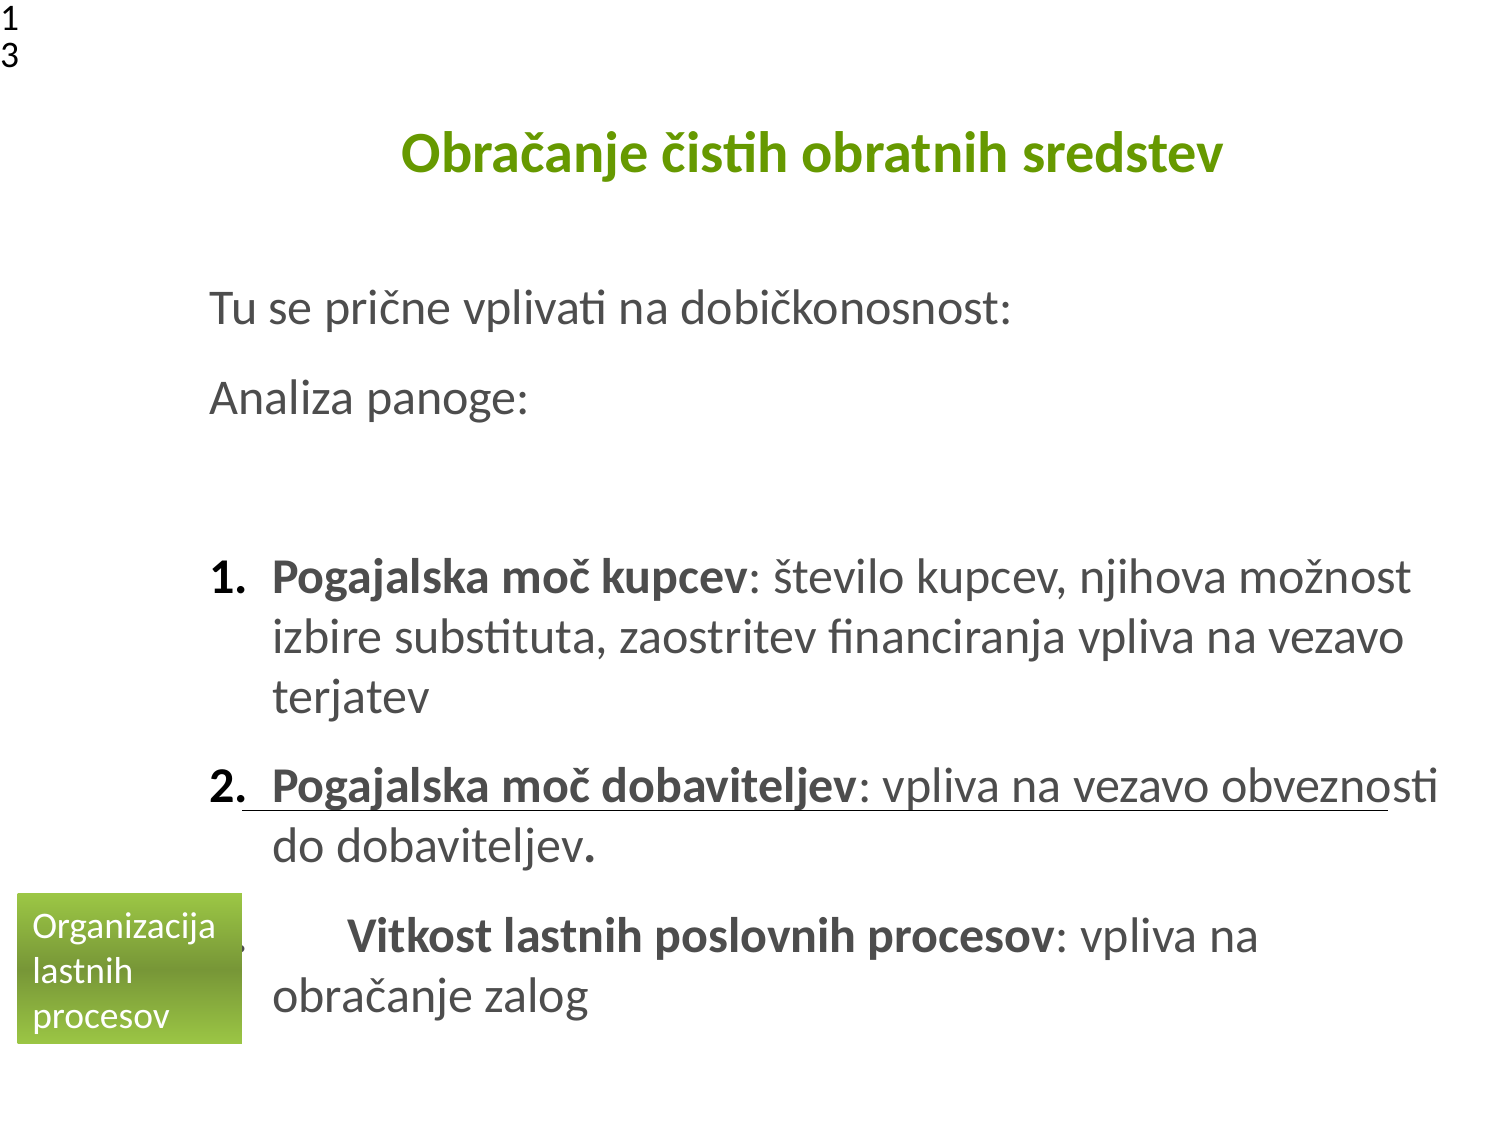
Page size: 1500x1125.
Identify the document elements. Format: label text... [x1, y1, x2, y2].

title Obračanje čistih obratnih sredstev [206, 90, 1420, 209]
list Tu se prične vplivati na dobičkonosnost: Analiza panoge: Pogajalska moč kupcev: število kupcev, njihova možnost izbire substituta, zaostritev financiranja vpliva na vezavo terjatev Pogajalska moč dobaviteljev: vpliva na vezavo obveznosti do dobaviteljev. 3. Vitkost lastnih poslovnih procesov: vpliva na obračanje zalog [194, 267, 1459, 1035]
text_box Organizacija lastnih procesov [17, 893, 242, 1044]
